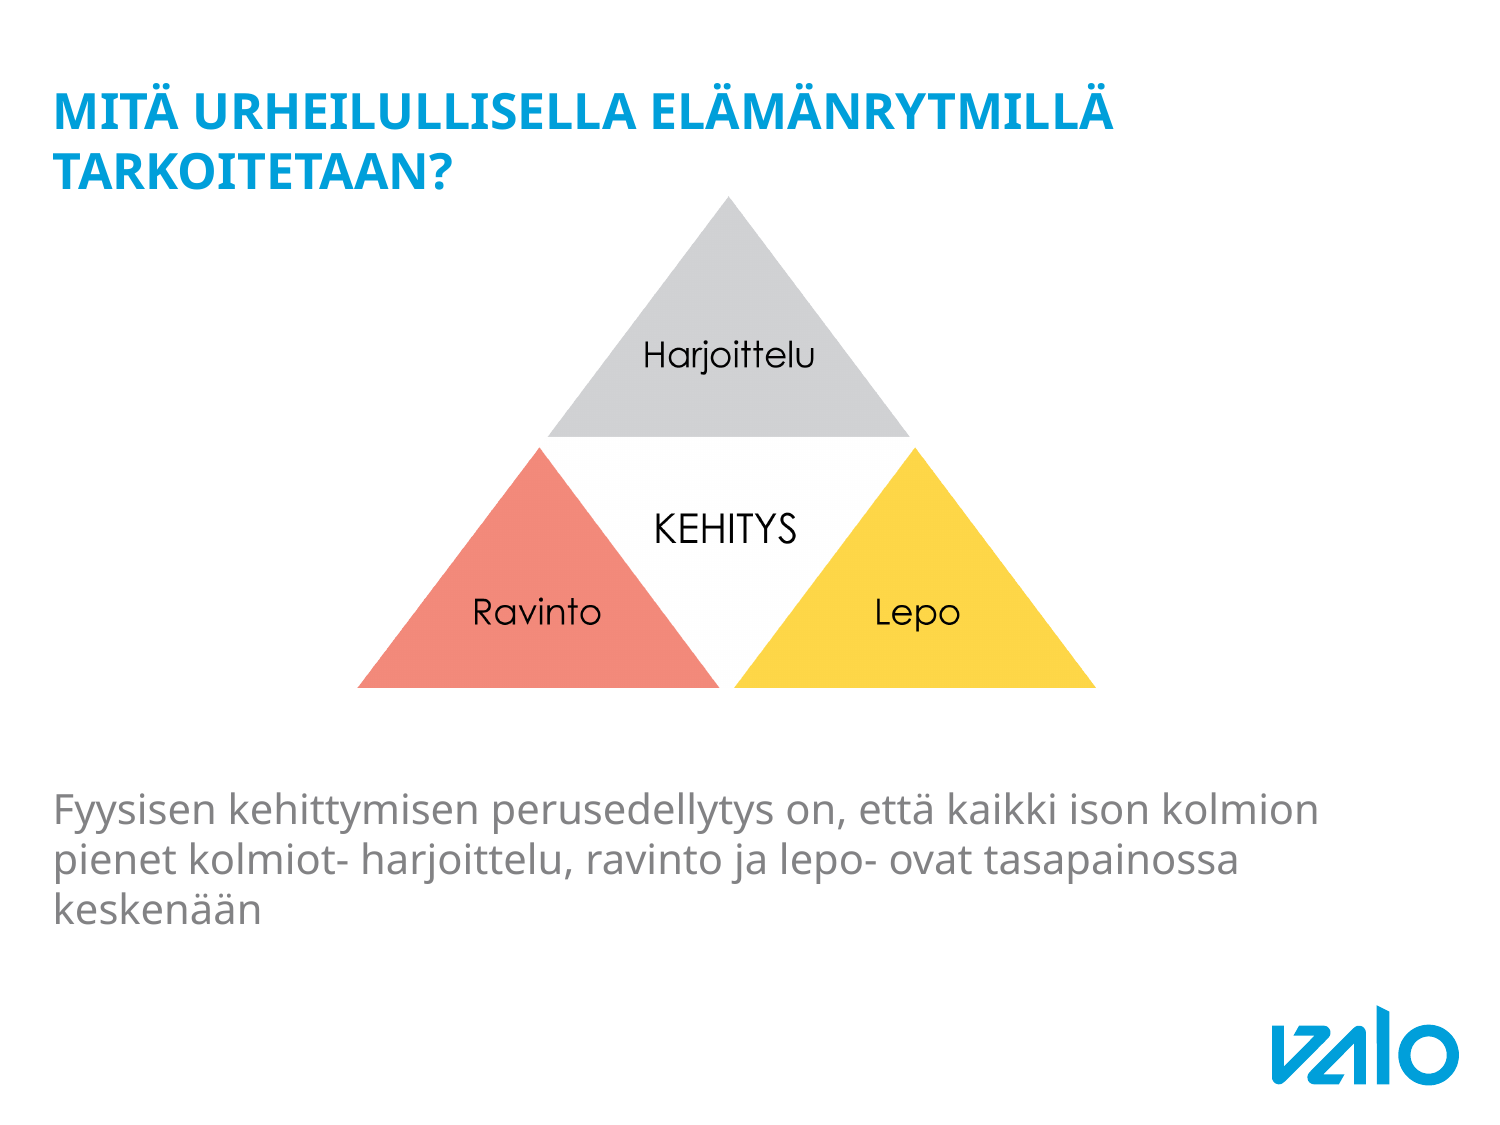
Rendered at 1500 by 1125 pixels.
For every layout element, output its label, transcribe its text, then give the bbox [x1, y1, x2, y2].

title MITÄ URHEILULLISELLA ELÄMÄNRYTMILLÄ TARKOITETAAN? [37, 72, 1388, 260]
text_box Fyysisen kehittymisen perusedellytys on, että kaikki ison kolmion pienet kolmiot- harjoittelu, ravinto ja lepo- ovat tasapainossa keskenään [37, 774, 1459, 942]
picture [357, 196, 1096, 688]
